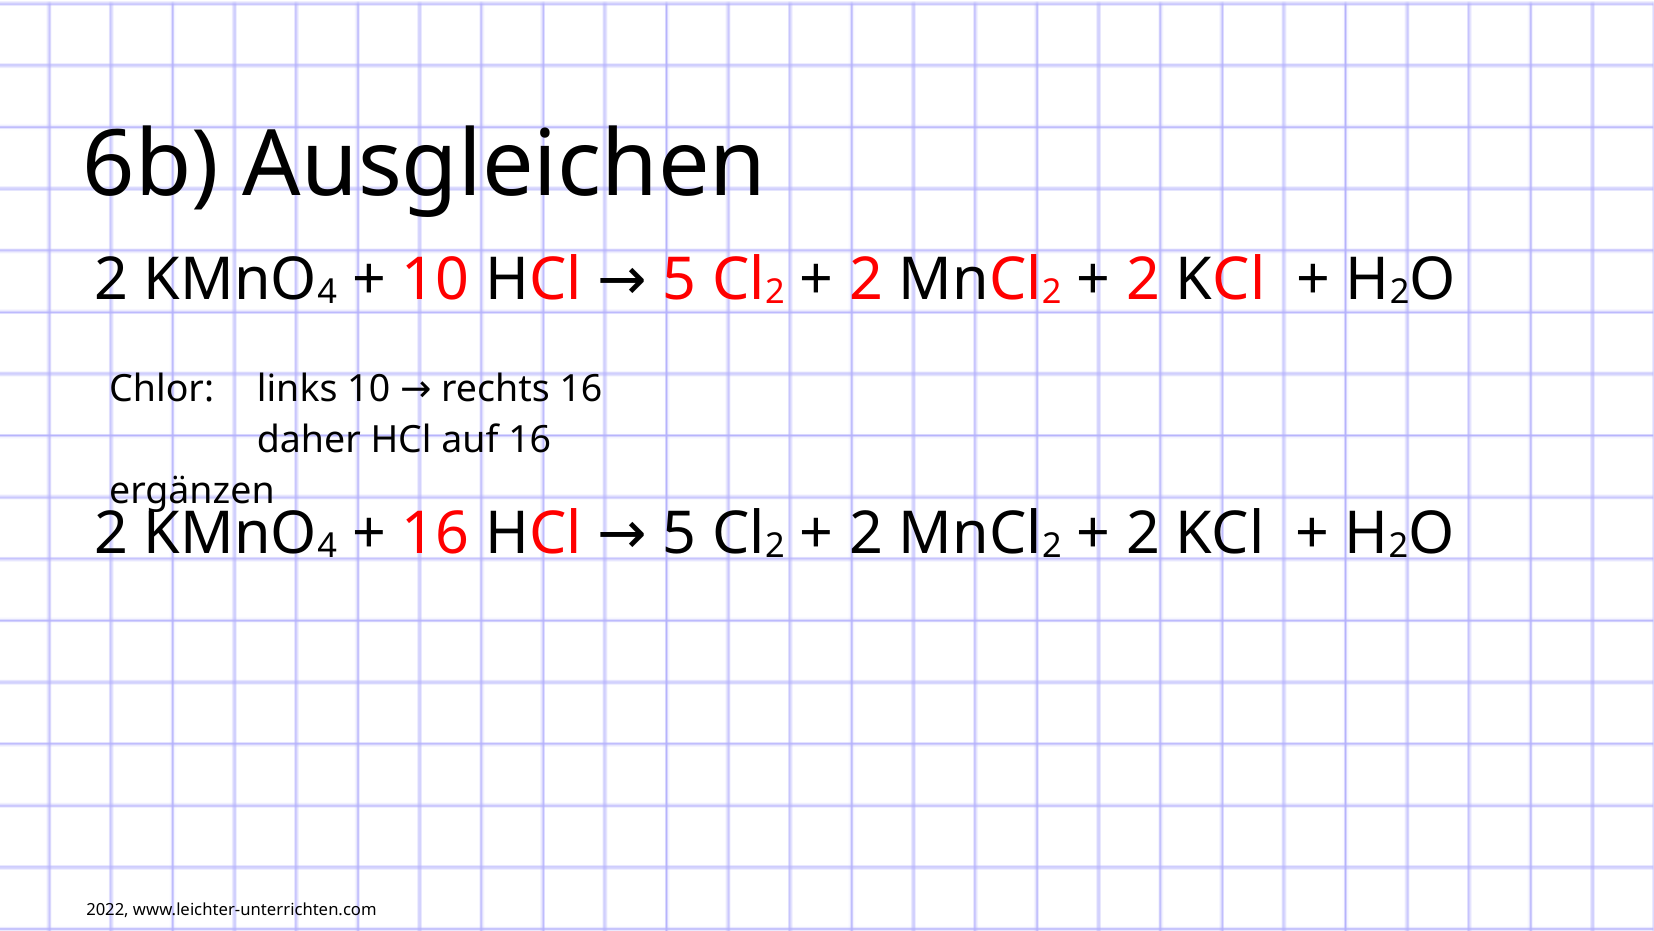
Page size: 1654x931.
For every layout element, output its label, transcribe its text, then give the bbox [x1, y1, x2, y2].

list 2 KMnO4 + 16 HCl → 5 Cl2 + 2 MnCl2 + 2 KCl + H2O [94, 490, 1607, 621]
text_box Chlor: links 10 → rechts 16 daher HCl auf 16 ergänzen [94, 367, 709, 481]
list 2 KMnO4 + 10 HCl → 5 Cl2 + 2 MnCl2 + 2 KCl + H2O [94, 236, 1607, 367]
picture [0, 0, 1654, 931]
title 6b) Ausgleichen [82, 82, 1571, 238]
